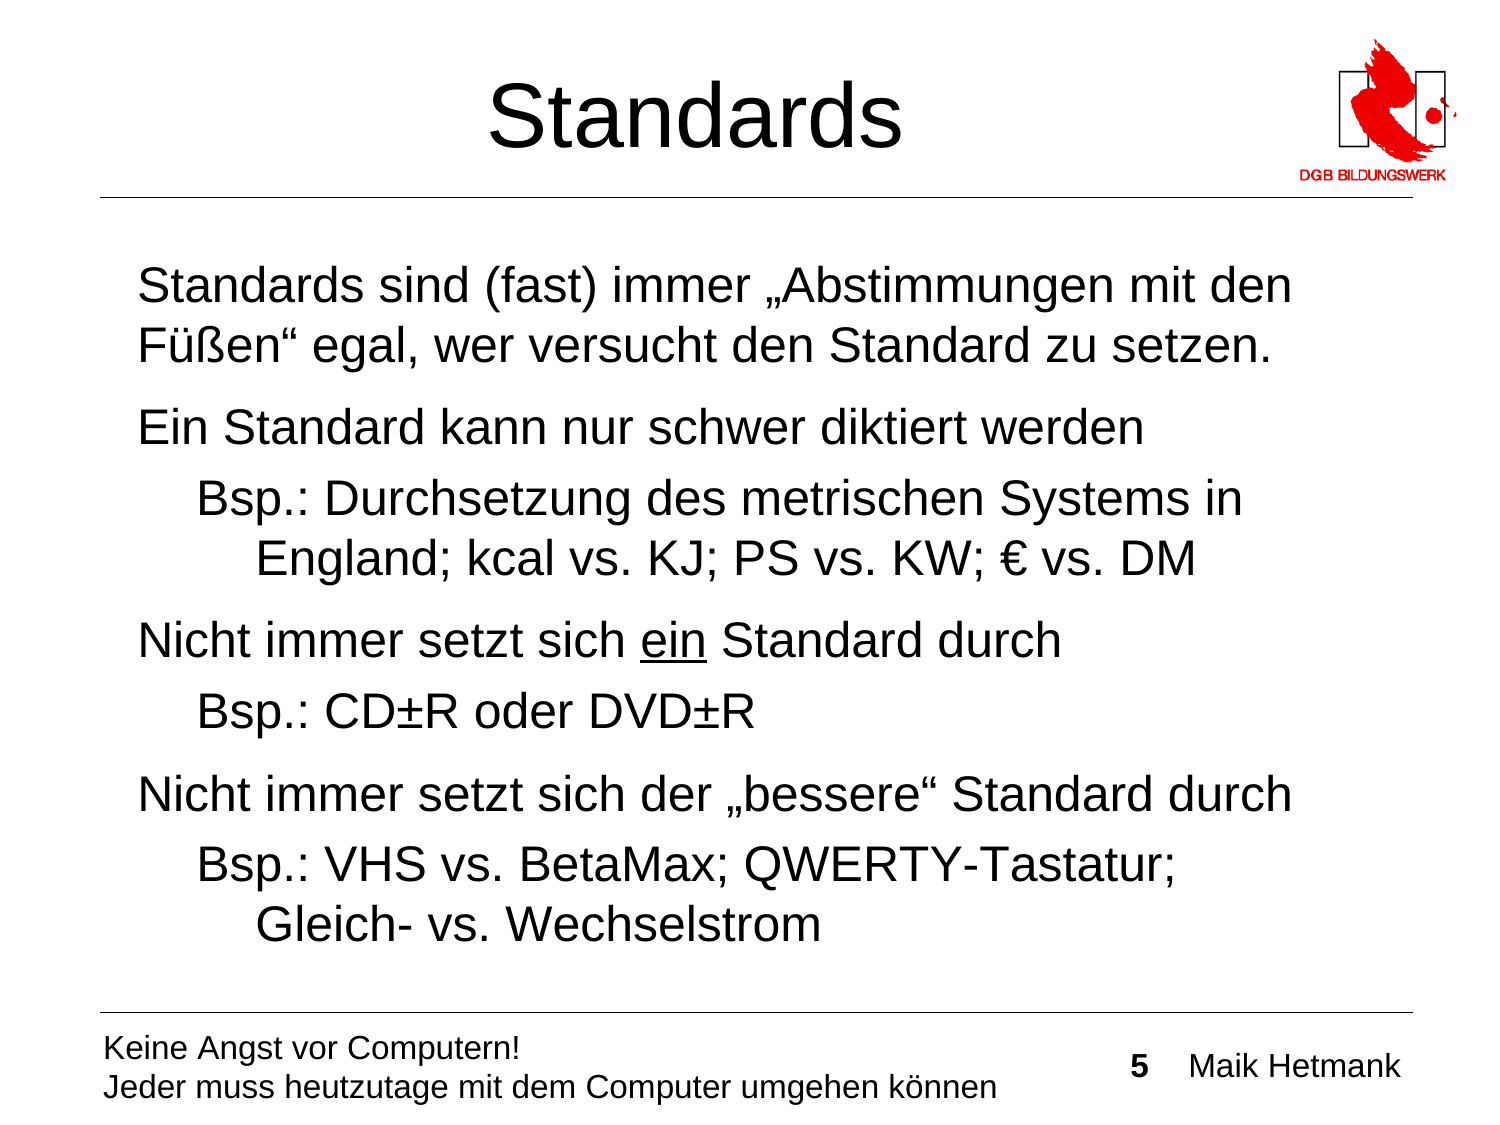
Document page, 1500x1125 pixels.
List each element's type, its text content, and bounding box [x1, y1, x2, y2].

text_box Ein Standard kann nur schwer diktiert werden [137, 395, 1407, 460]
text_box Nicht immer setzt sich der „bessere“ Standard durch [137, 761, 1407, 826]
title Standards [87, 49, 1305, 175]
text_box Bsp.: VHS vs. BetaMax; QWERTY-Tastatur; Gleich- vs. Wechselstrom [137, 832, 1407, 949]
text_box Nicht immer setzt sich ein Standard durch [137, 608, 1407, 672]
text_box Bsp.: CD±R oder DVD±R [137, 679, 1407, 738]
picture [1299, 37, 1457, 181]
text_box Standards sind (fast) immer „Abstimmungen mit den Füßen“ egal, wer versucht den Standard zu setzen. [137, 253, 1407, 370]
text_box Bsp.: Durchsetzung des metrischen Systems in England; kcal vs. KJ; PS vs. KW; € vs. DM [137, 466, 1407, 582]
